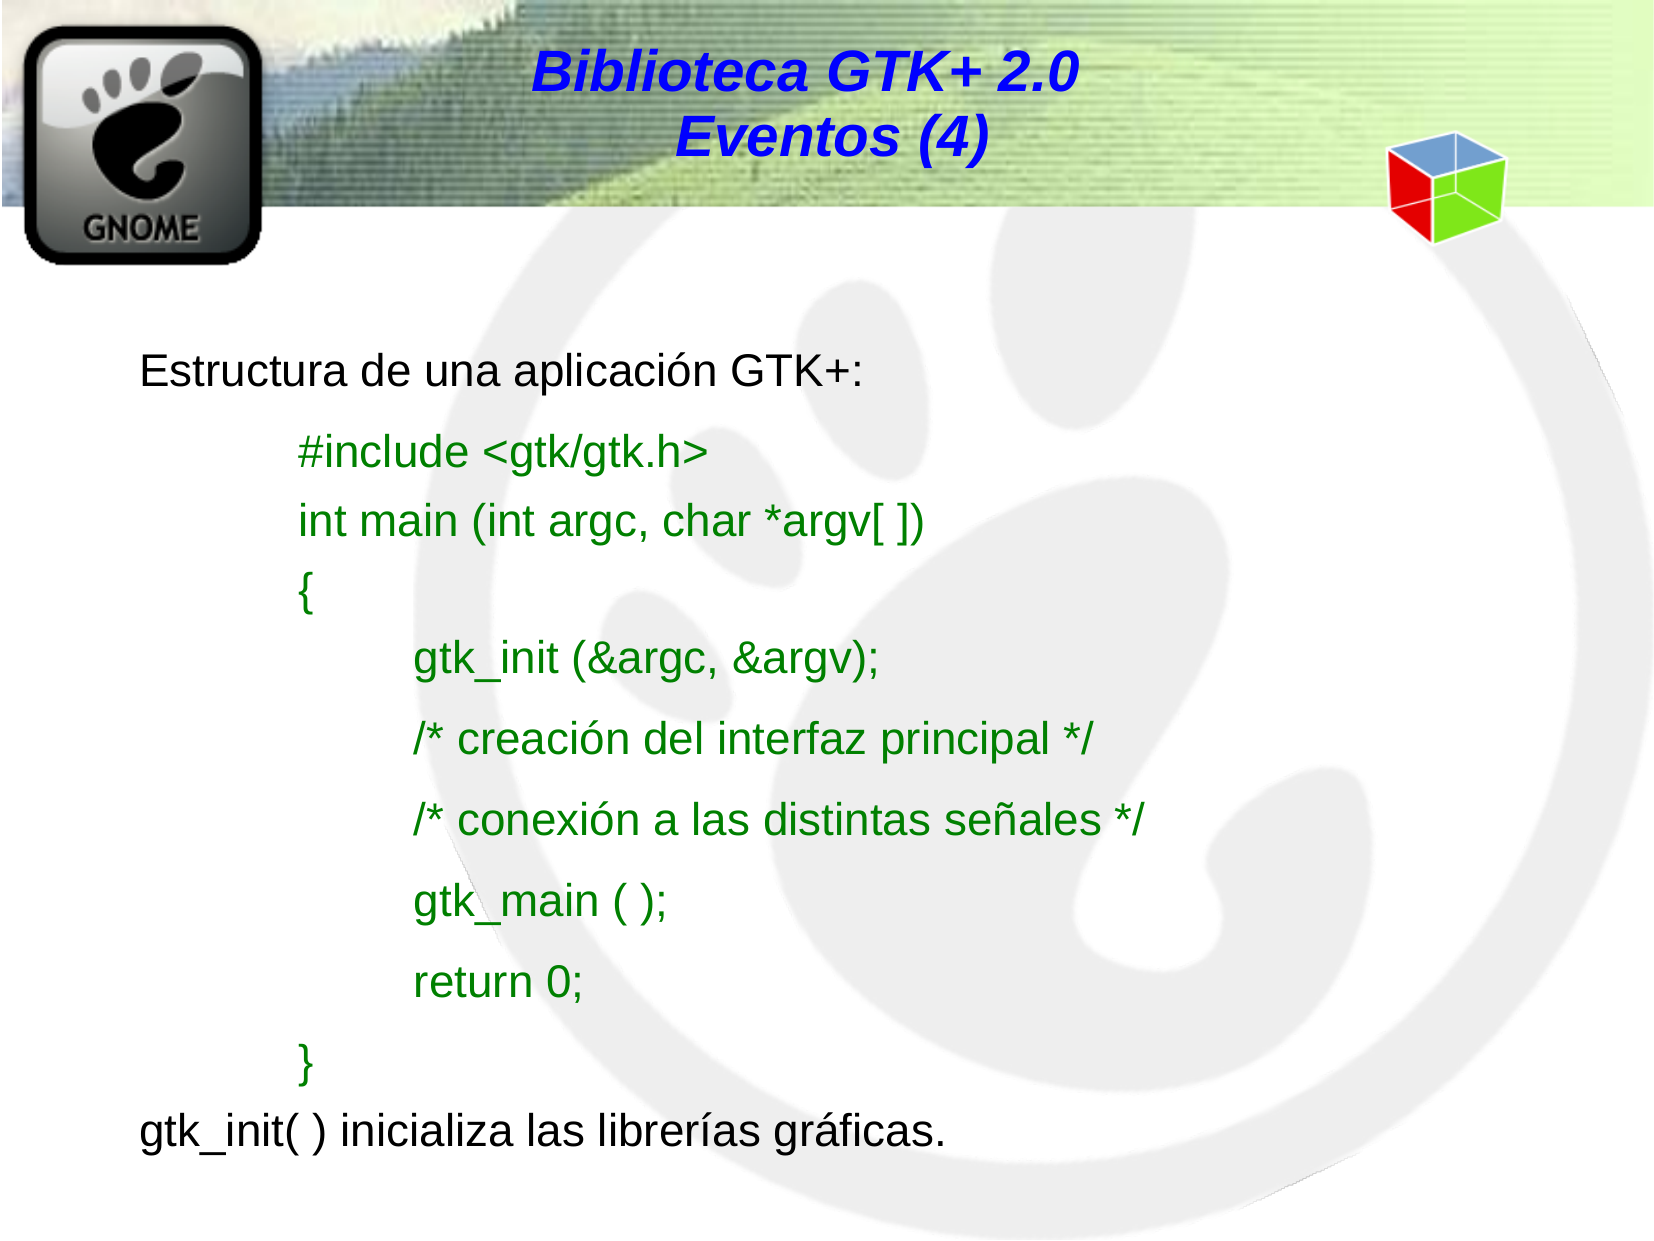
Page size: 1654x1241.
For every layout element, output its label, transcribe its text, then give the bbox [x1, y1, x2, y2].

title Biblioteca GTK+ 2.0 Eventos (4) [236, 0, 1359, 208]
list Estructura de una aplicación GTK+: #include <gtk/gtk.h> int main (int argc, char *argv[ ]) { gtk_init (&argc, &argv); /* creación del interfaz principal */ /* conexión a las distintas señales */ gtk_main ( ); return 0; } gtk_init( ) inicializa las librerías gráficas. [121, 344, 1534, 1157]
picture [2, 0, 1654, 1240]
